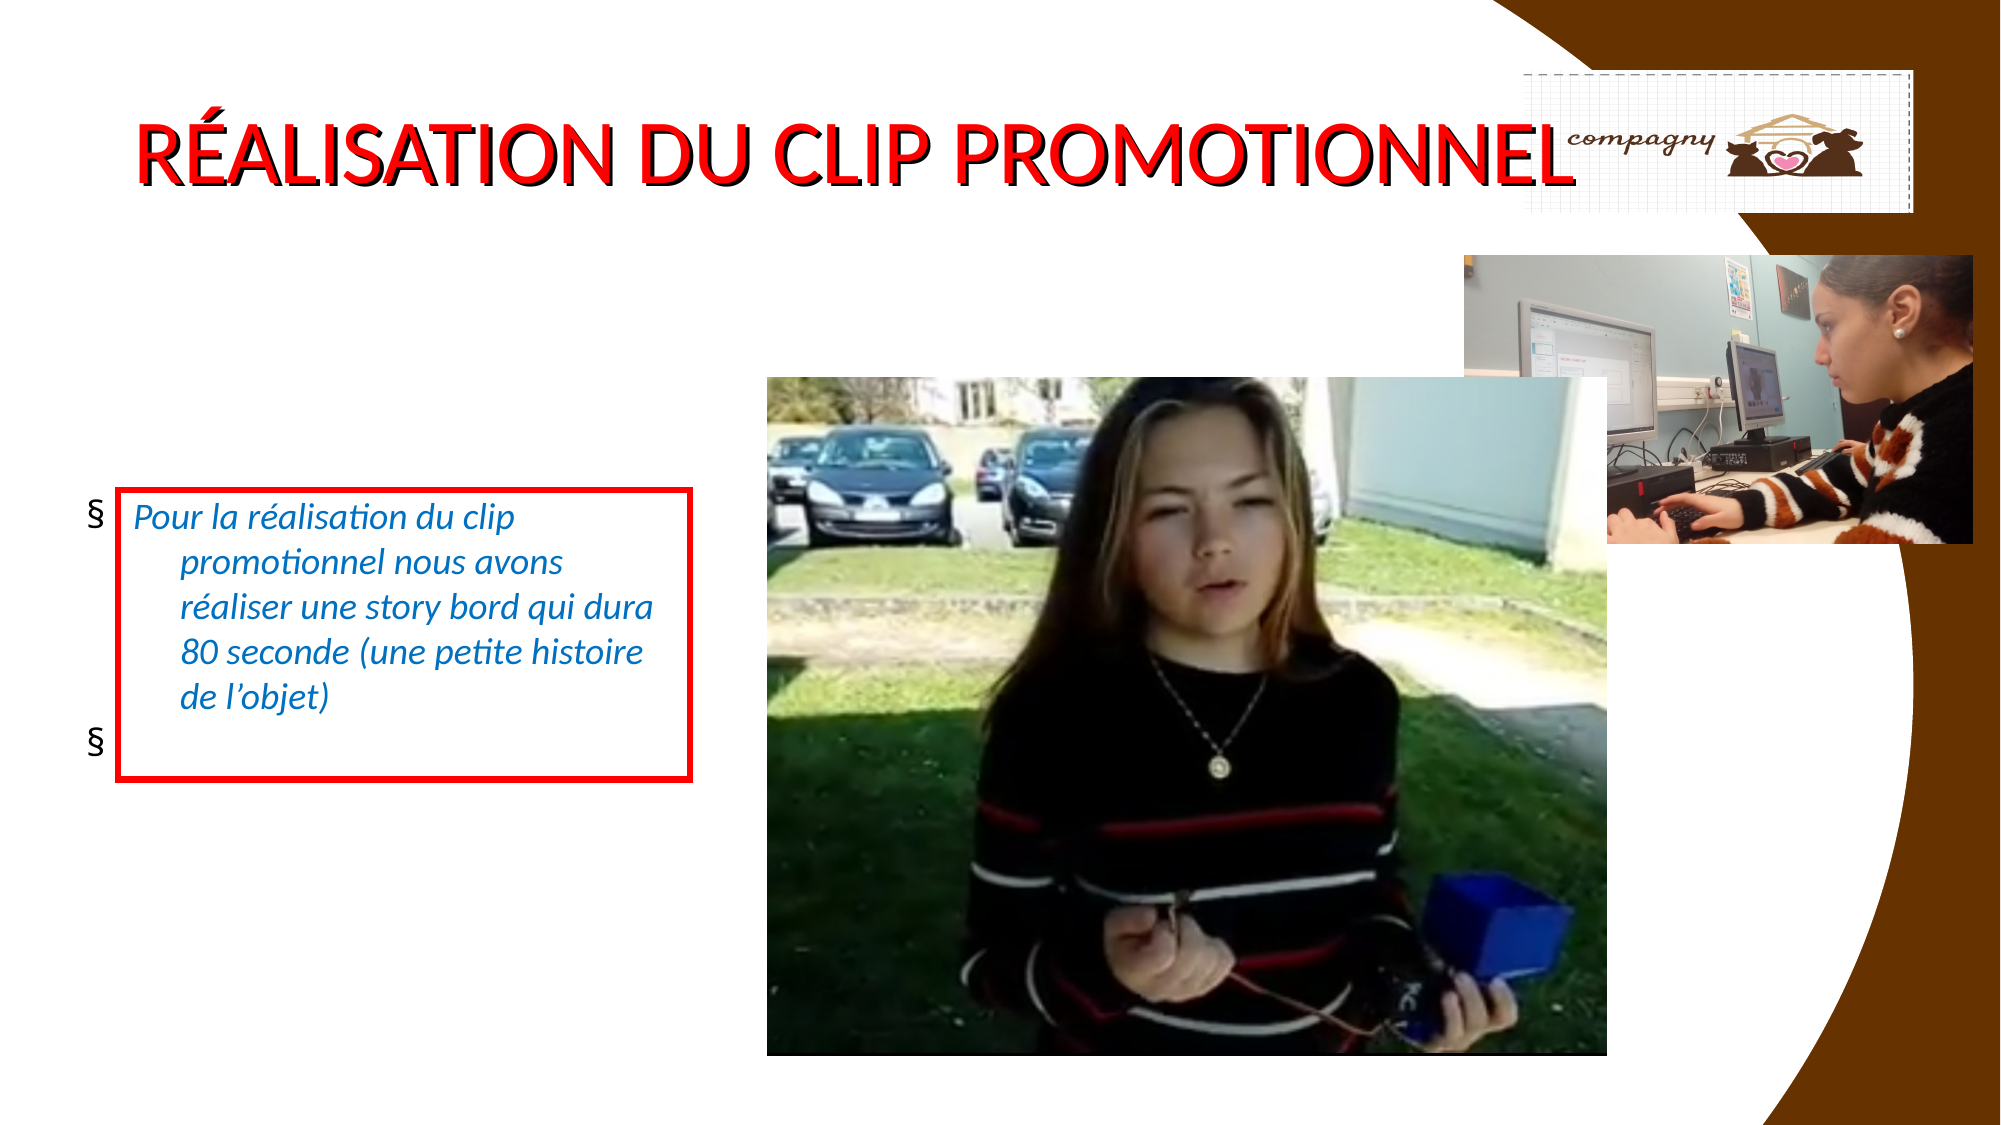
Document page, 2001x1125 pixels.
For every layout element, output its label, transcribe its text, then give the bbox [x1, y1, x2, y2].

picture [1523, 70, 1914, 213]
text_box RÉALISATION DU CLIP PROMOTIONNEL [118, 83, 1726, 211]
picture [767, 255, 1973, 1056]
text_box Pour la réalisation du clip promotionnel nous avons réaliser une story bord qui dura 80 seconde (une petite histoire de l’objet) [71, 484, 673, 775]
